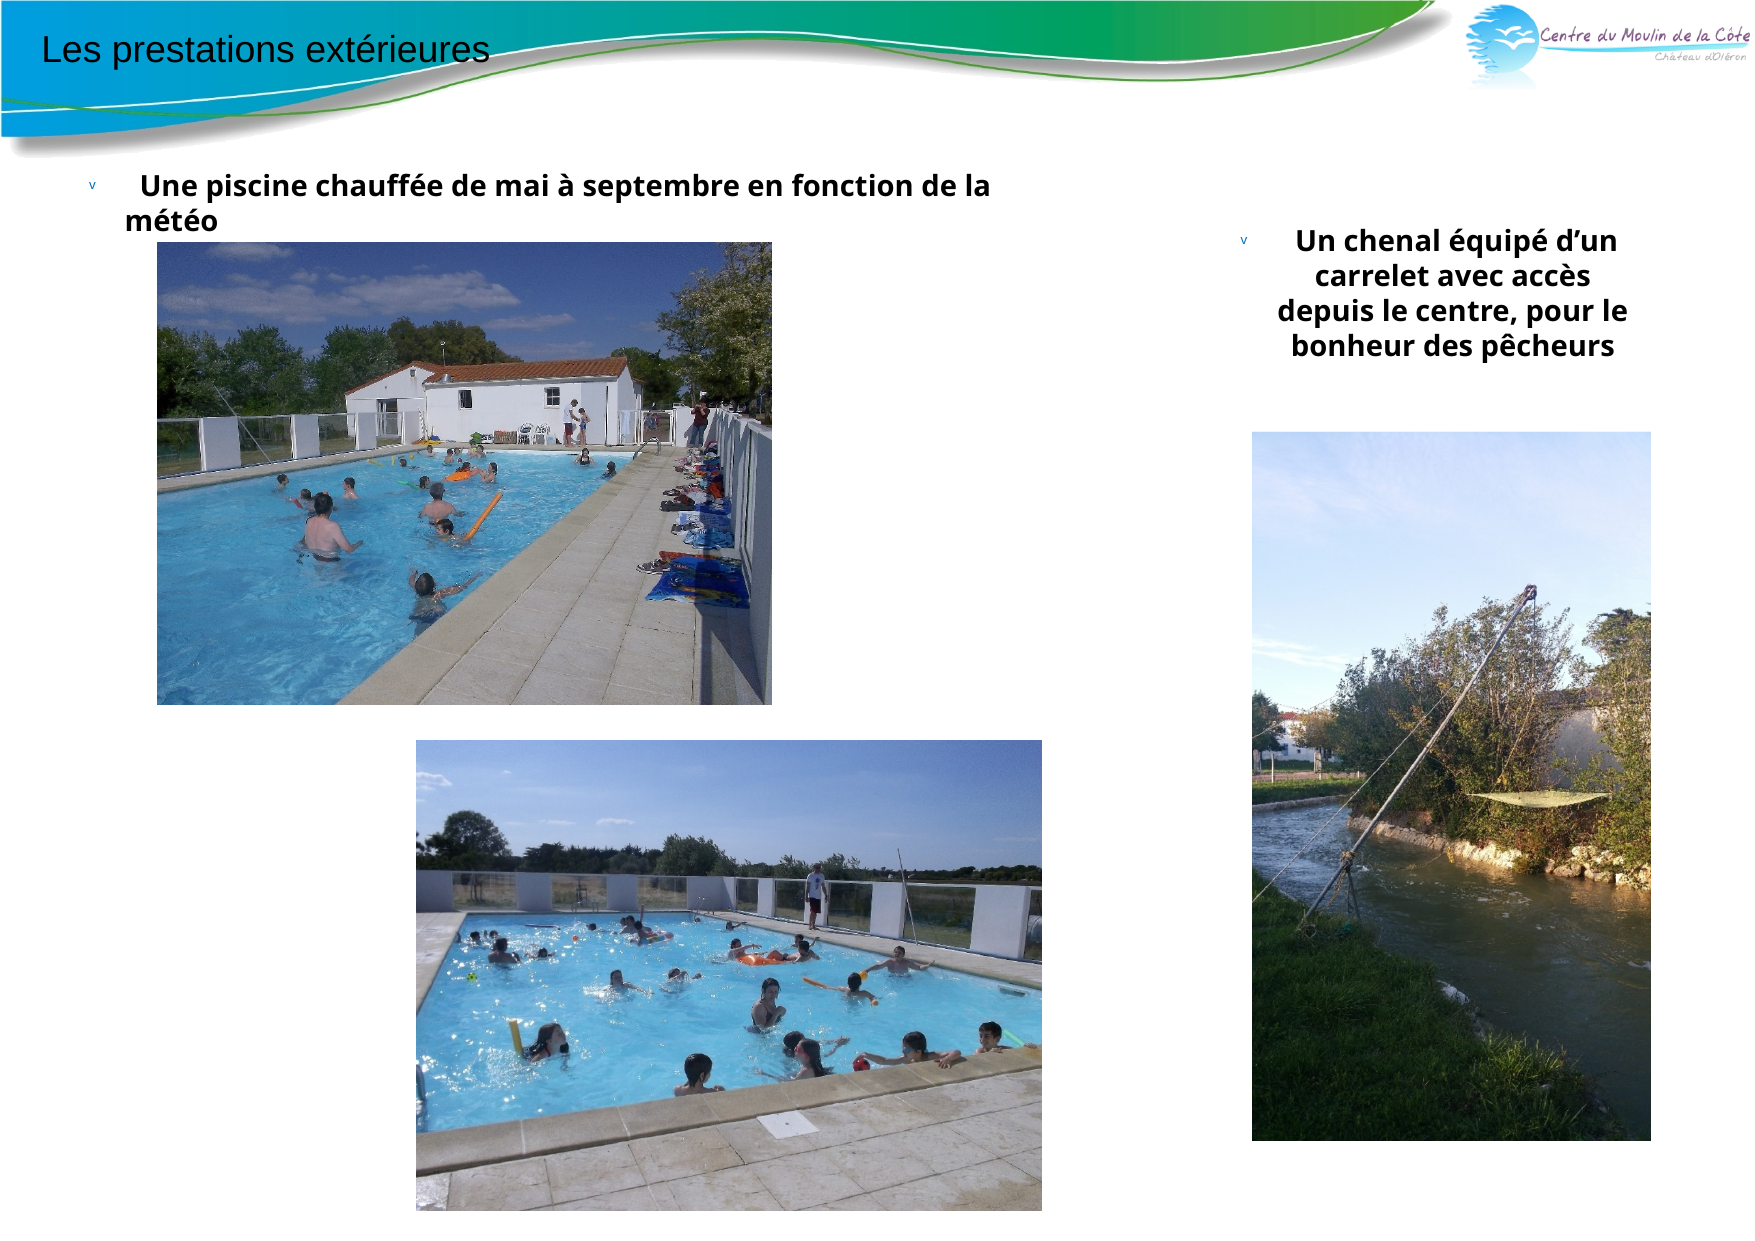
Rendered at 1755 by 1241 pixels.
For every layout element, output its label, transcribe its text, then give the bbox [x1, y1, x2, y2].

text_box Une piscine chauffée de mai à septembre en fonction de la météo [74, 159, 1067, 245]
picture [416, 740, 1043, 1211]
text_box Un chenal équipé d’un carrelet avec accès depuis le centre, pour le bonheur des pêcheurs [1207, 214, 1652, 370]
picture [0, 0, 1755, 164]
picture [1251, 431, 1652, 1142]
picture [156, 245, 773, 706]
text_box Les prestations extérieures [26, 17, 606, 78]
